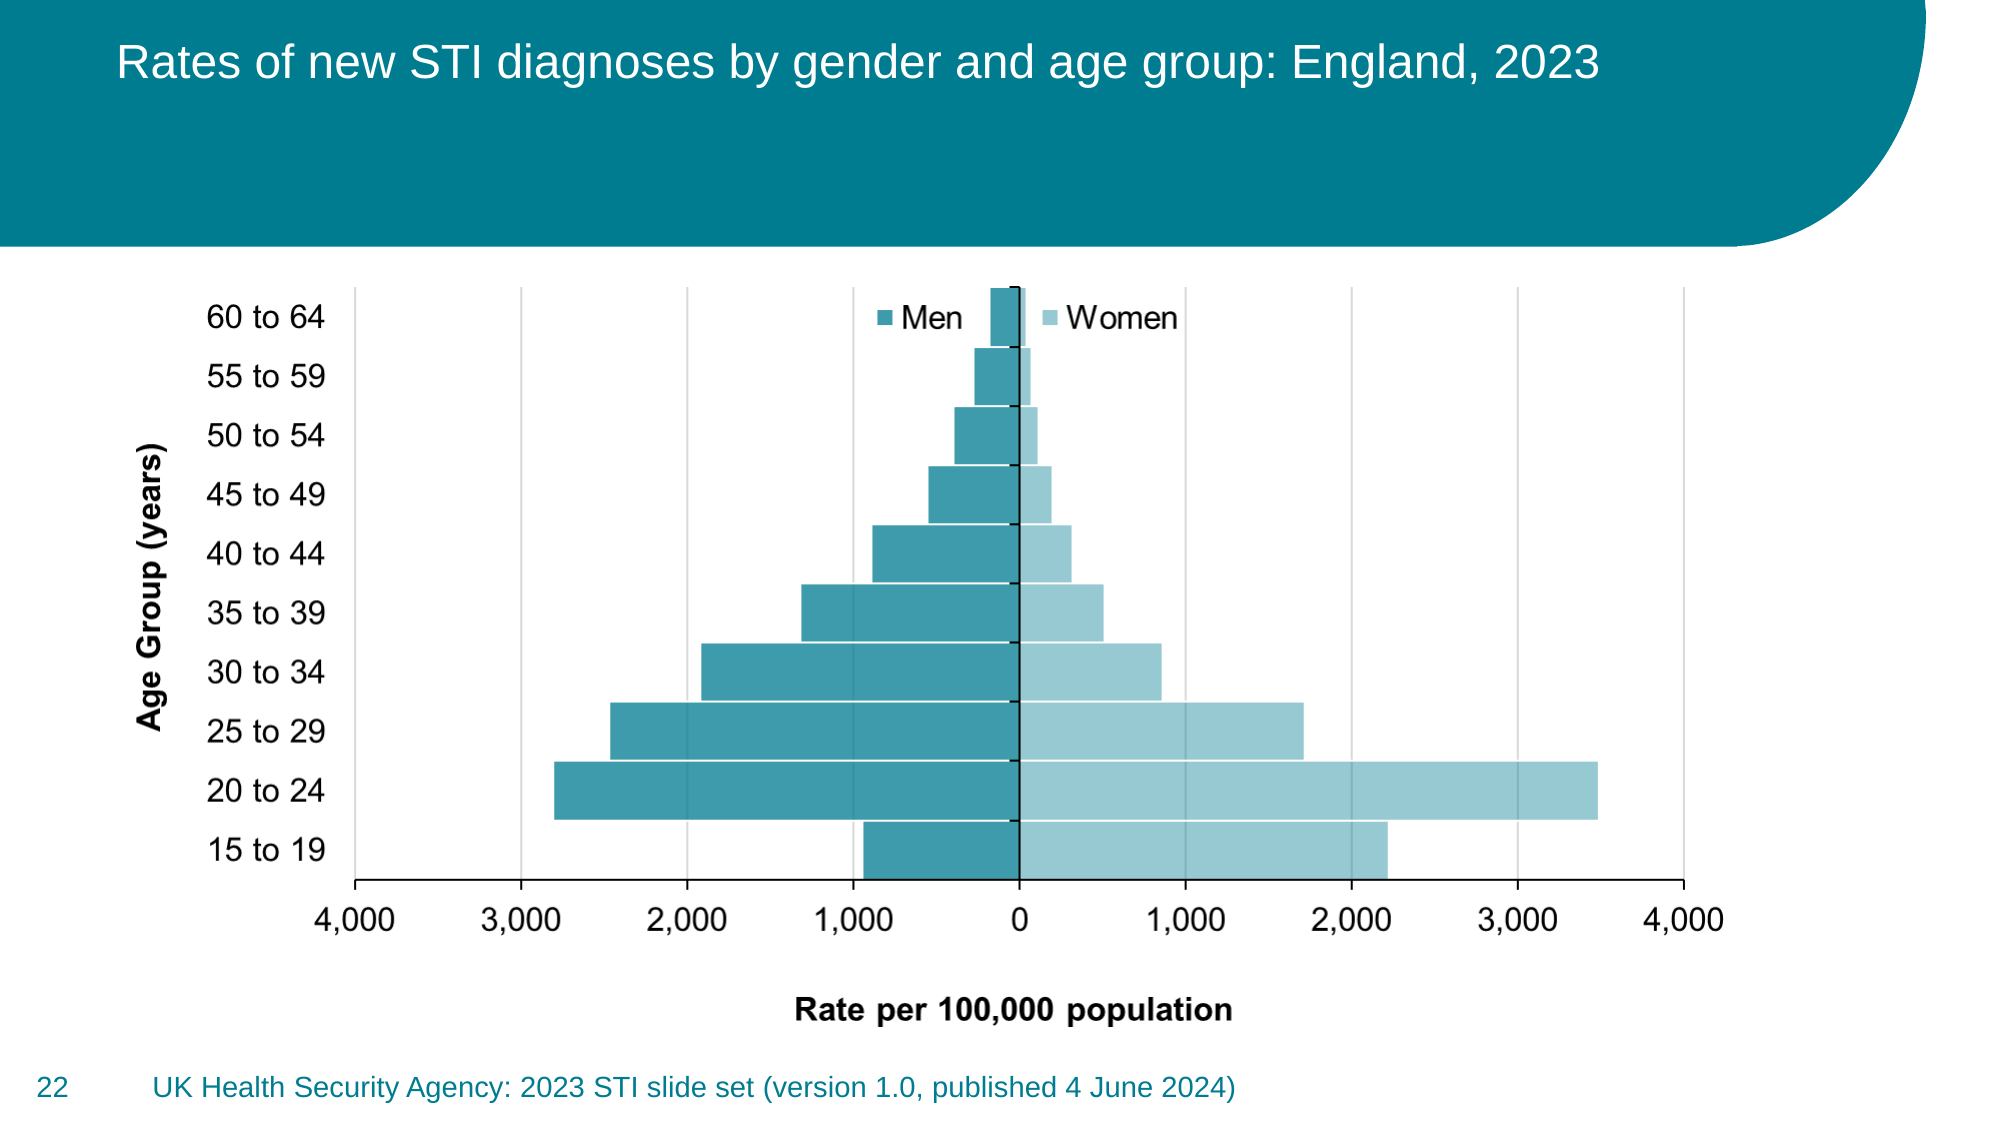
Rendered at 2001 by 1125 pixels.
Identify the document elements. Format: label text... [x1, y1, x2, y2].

picture [125, 281, 1791, 1031]
title Rates of new STI diagnoses by gender and age group: England, 2023 [101, 29, 1747, 189]
text_box [21, 1056, 120, 1117]
text_box UK Health Security Agency: 2023 STI slide set (version 1.0, published 4 June 2024) [137, 1056, 1780, 1116]
